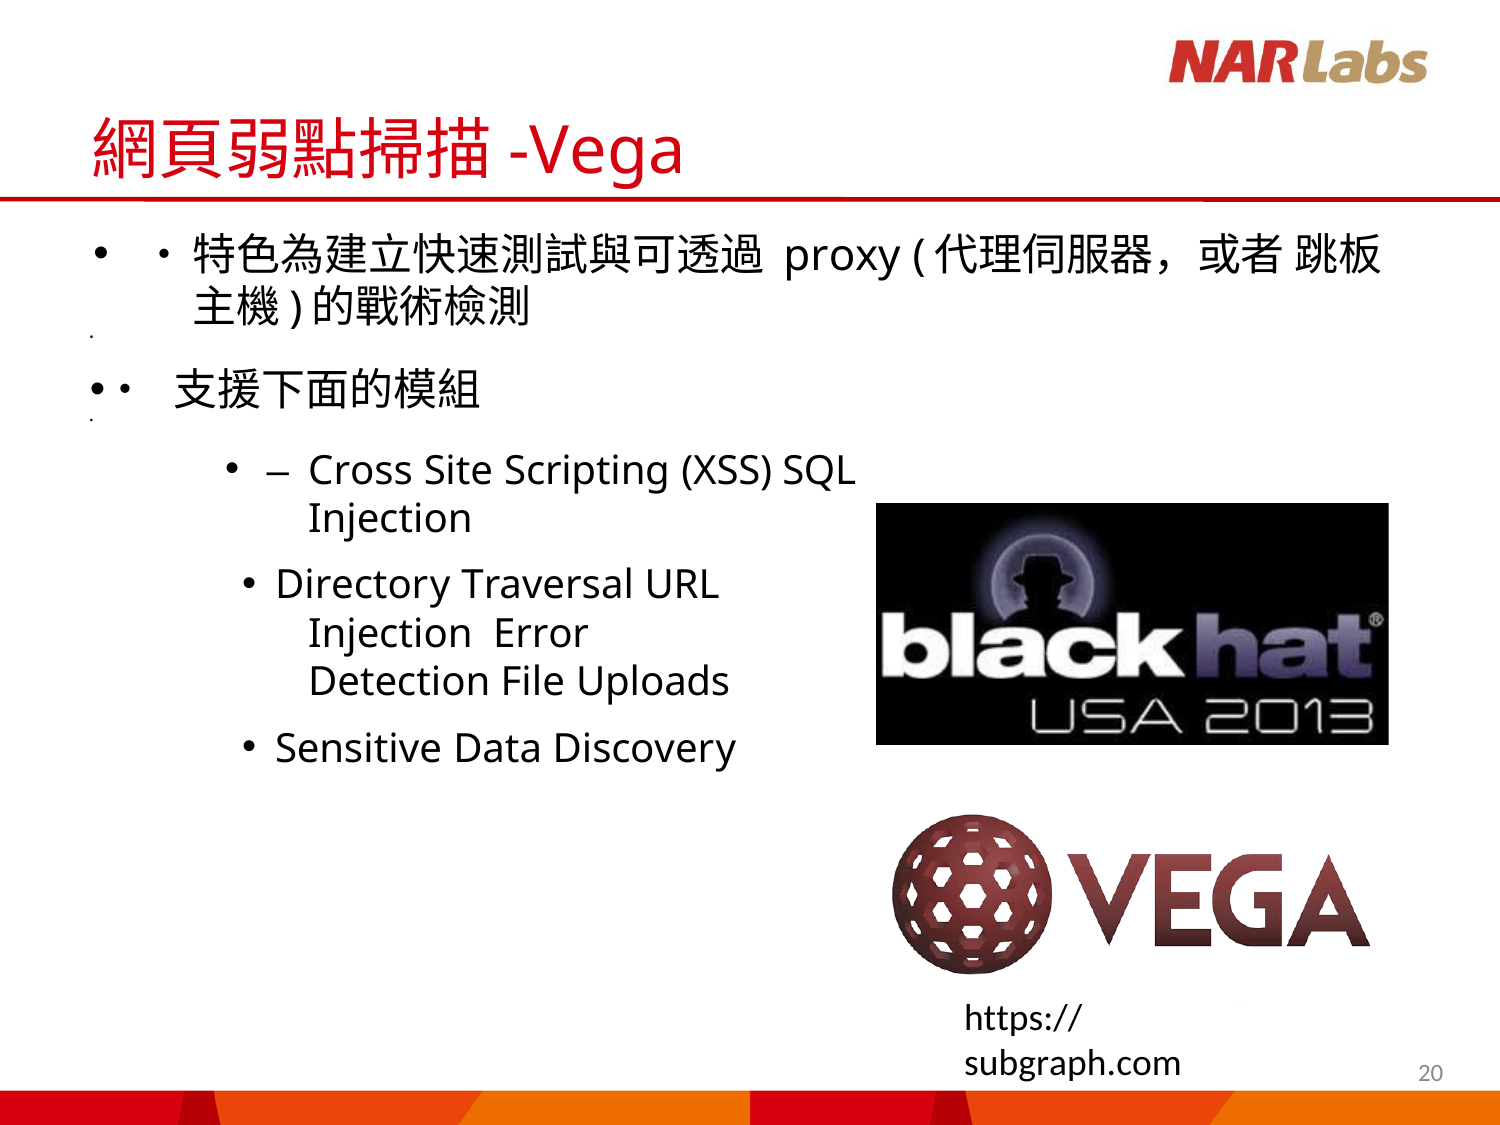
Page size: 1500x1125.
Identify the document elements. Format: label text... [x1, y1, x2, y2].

text_box [892, 809, 1373, 1012]
list • 特色為建立快速測試與可透過 proxy (代理伺服器，或者 跳板主機)的戰術檢測 • 支援下面的模組 – Cross Site Scripting (XSS) SQL Injection Directory Traversal URL Injection Error Detection File Uploads Sensitive Data Discovery [89, 226, 1411, 816]
text_box https://subgraph.com [962, 993, 1300, 1043]
text_box 20 [1416, 1056, 1446, 1090]
title 網頁弱點掃描-Vega [89, 107, 1411, 189]
text_box [876, 503, 1389, 744]
